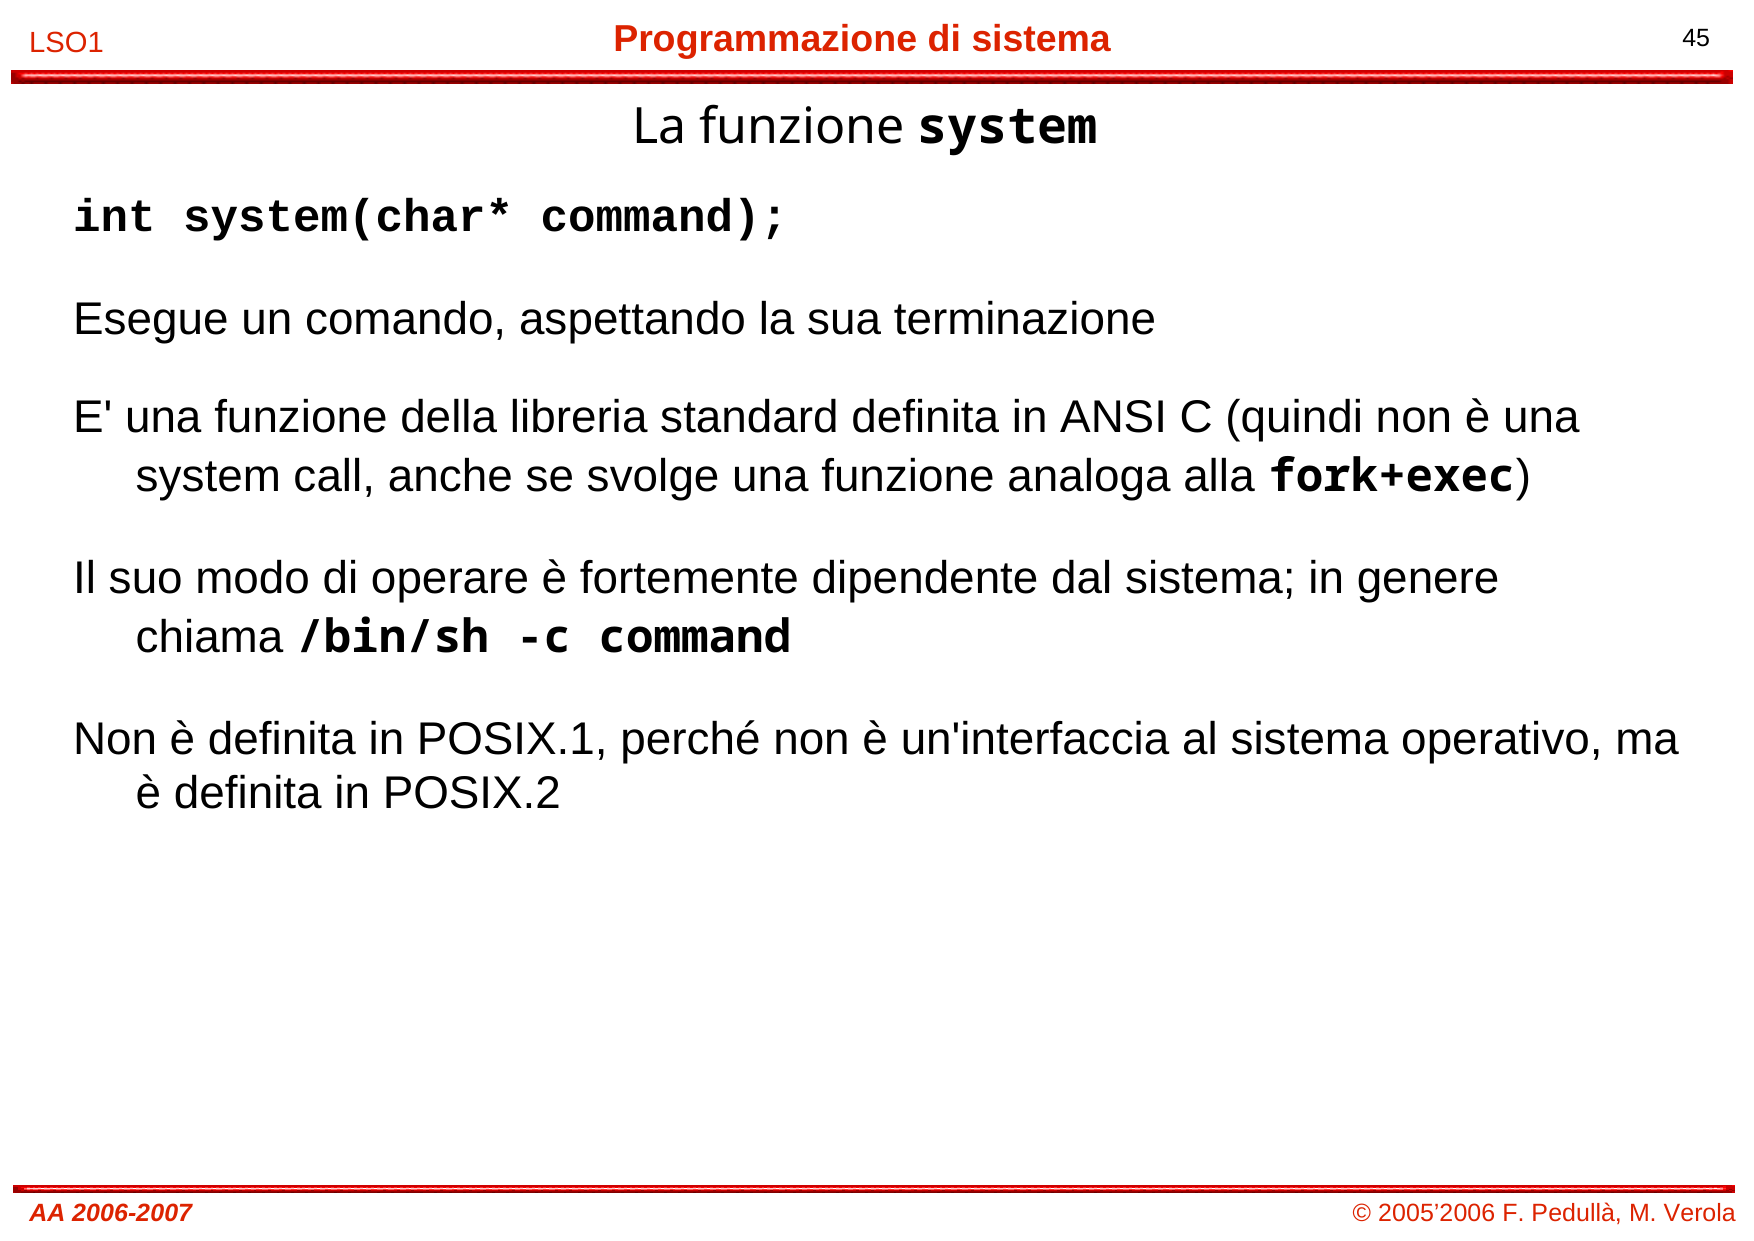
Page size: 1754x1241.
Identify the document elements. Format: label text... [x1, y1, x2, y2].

list int system(char* command); Esegue un comando, aspettando la sua terminazione E' una funzione della libreria standard definita in ANSI C (quindi non è una system call, anche se svolge una funzione analoga alla fork+exec) Il suo modo di operare è fortemente dipendente dal sistema; in genere chiama /bin/sh -c command Non è definita in POSIX.1, perché non è un'interfaccia al sistema operativo, ma è definita in POSIX.2 [58, 183, 1696, 1072]
picture [11, 70, 1733, 84]
title La funzione system [514, 78, 1217, 174]
picture [13, 1185, 1735, 1193]
